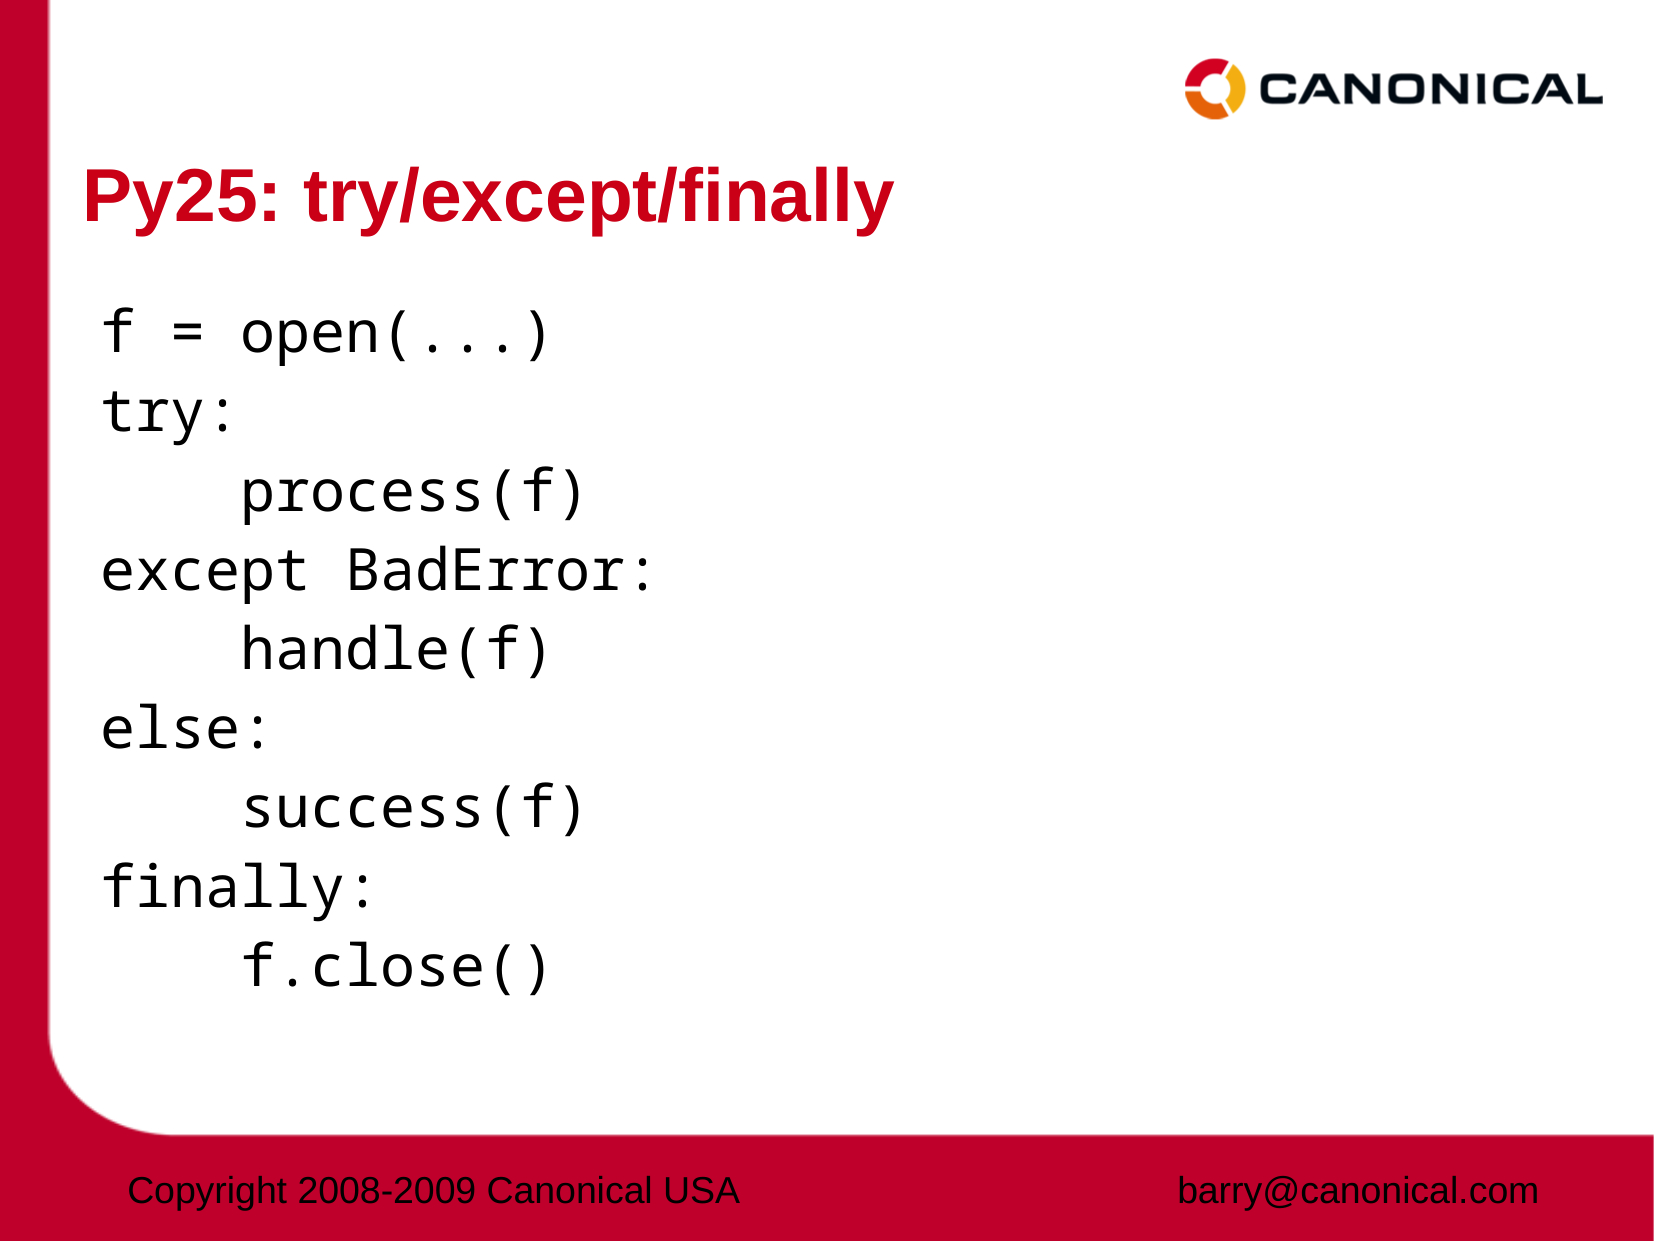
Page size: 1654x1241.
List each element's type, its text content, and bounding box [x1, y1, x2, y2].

picture [0, 0, 1654, 1241]
list f = open(...) try: process(f) except BadError: handle(f) else: success(f) finally: f.close() [82, 290, 1571, 1109]
title Py25: try/except/finally [82, 104, 1571, 287]
